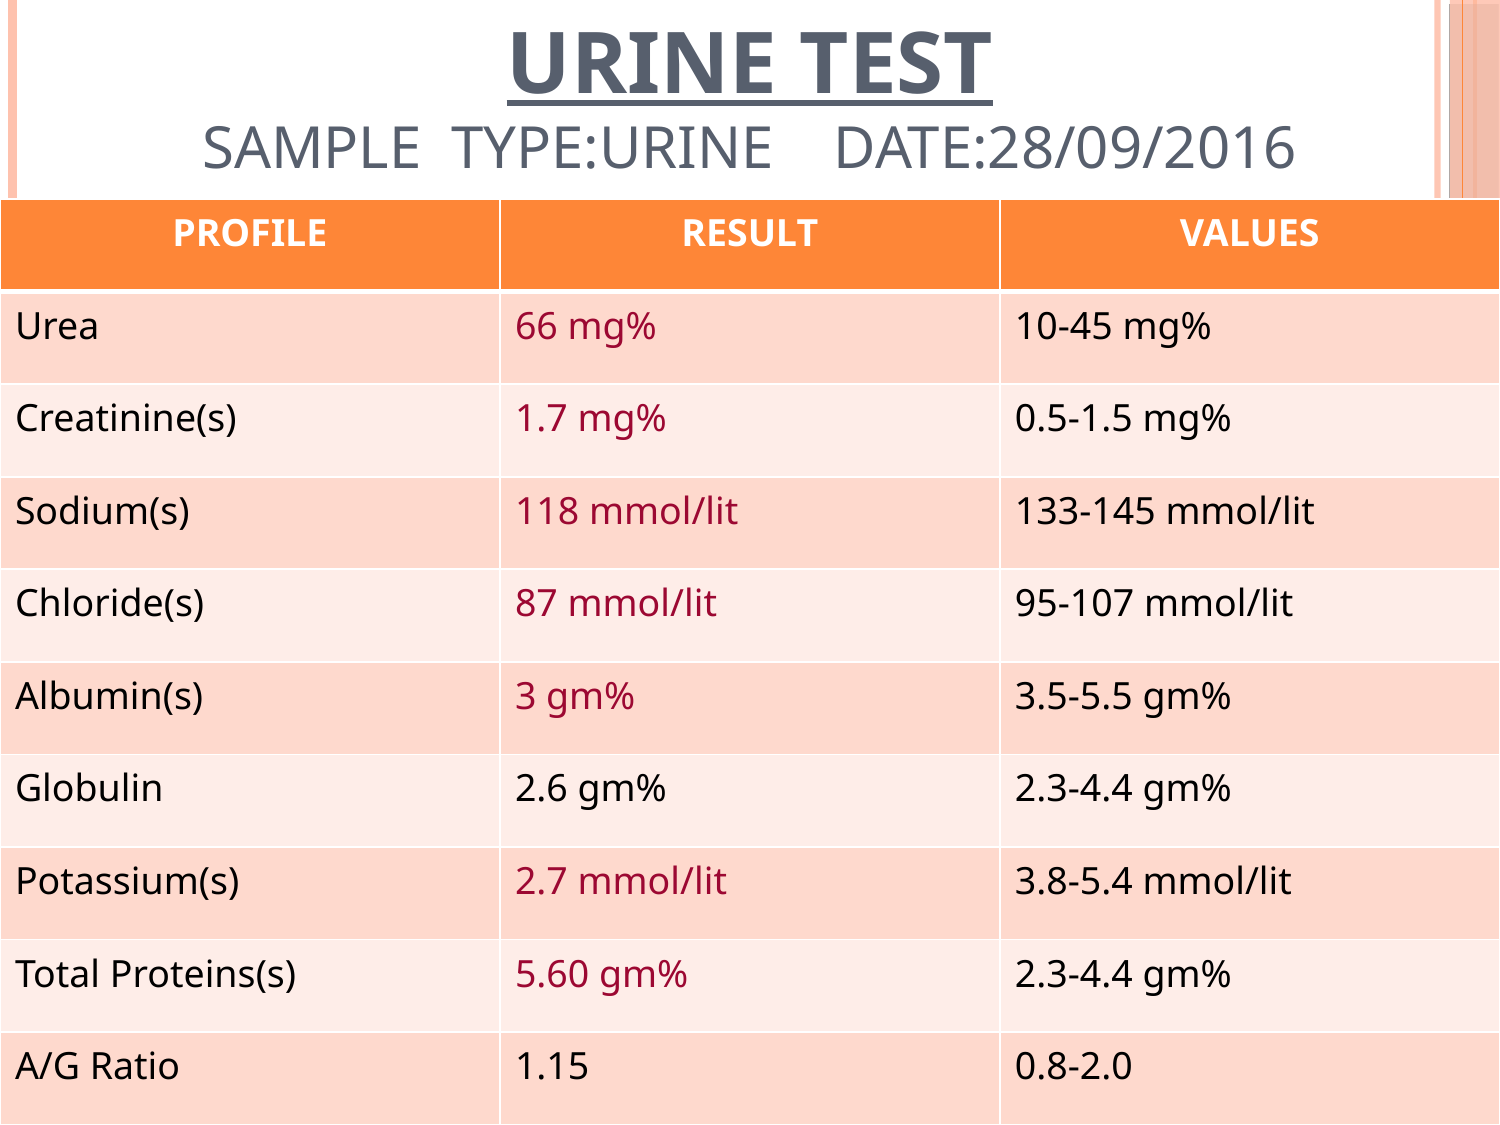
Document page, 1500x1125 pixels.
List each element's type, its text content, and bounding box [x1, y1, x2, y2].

table_cell 118 mmol/lit [501, 478, 999, 568]
table_cell 3 gm% [501, 663, 999, 754]
title URINE TEST SAMPLE TYPE:URINE DATE:28/09/2016 [0, 0, 1500, 188]
table_cell 2.3-4.4 gm% [1001, 755, 1499, 846]
table_cell Creatinine(s) [1, 385, 499, 476]
table_cell 3.5-5.5 gm% [1001, 663, 1499, 754]
table_cell Urea [1, 294, 499, 383]
table_cell 133-145 mmol/lit [1001, 478, 1499, 568]
table_cell Potassium(s) [1, 848, 499, 939]
table_cell 95-107 mmol/lit [1001, 570, 1499, 661]
table_cell 0.5-1.5 mg% [1001, 385, 1499, 476]
table_cell 10-45 mg% [1001, 294, 1499, 383]
table_cell 87 mmol/lit [501, 570, 999, 661]
table_cell Chloride(s) [1, 570, 499, 661]
table_cell 3.8-5.4 mmol/lit [1001, 848, 1499, 939]
table_cell Sodium(s) [1, 478, 499, 568]
table_cell Albumin(s) [1, 663, 499, 754]
table_cell Total Proteins(s) [1, 940, 499, 1031]
table_cell 2.7 mmol/lit [501, 848, 999, 939]
table_cell 2.6 gm% [501, 755, 999, 846]
table_header RESULT [501, 200, 999, 289]
table_cell Globulin [1, 755, 499, 846]
table_header PROFILE [1, 200, 499, 289]
table_cell 5.60 gm% [501, 940, 999, 1031]
table_header VALUES [1001, 200, 1499, 289]
table_cell 1.15 [501, 1033, 999, 1124]
table_cell 66 mg% [501, 294, 999, 383]
table_cell 2.3-4.4 gm% [1001, 940, 1499, 1031]
table_cell A/G Ratio [1, 1033, 499, 1124]
table_cell 0.8-2.0 [1001, 1033, 1499, 1124]
table_cell 1.7 mg% [501, 385, 999, 476]
